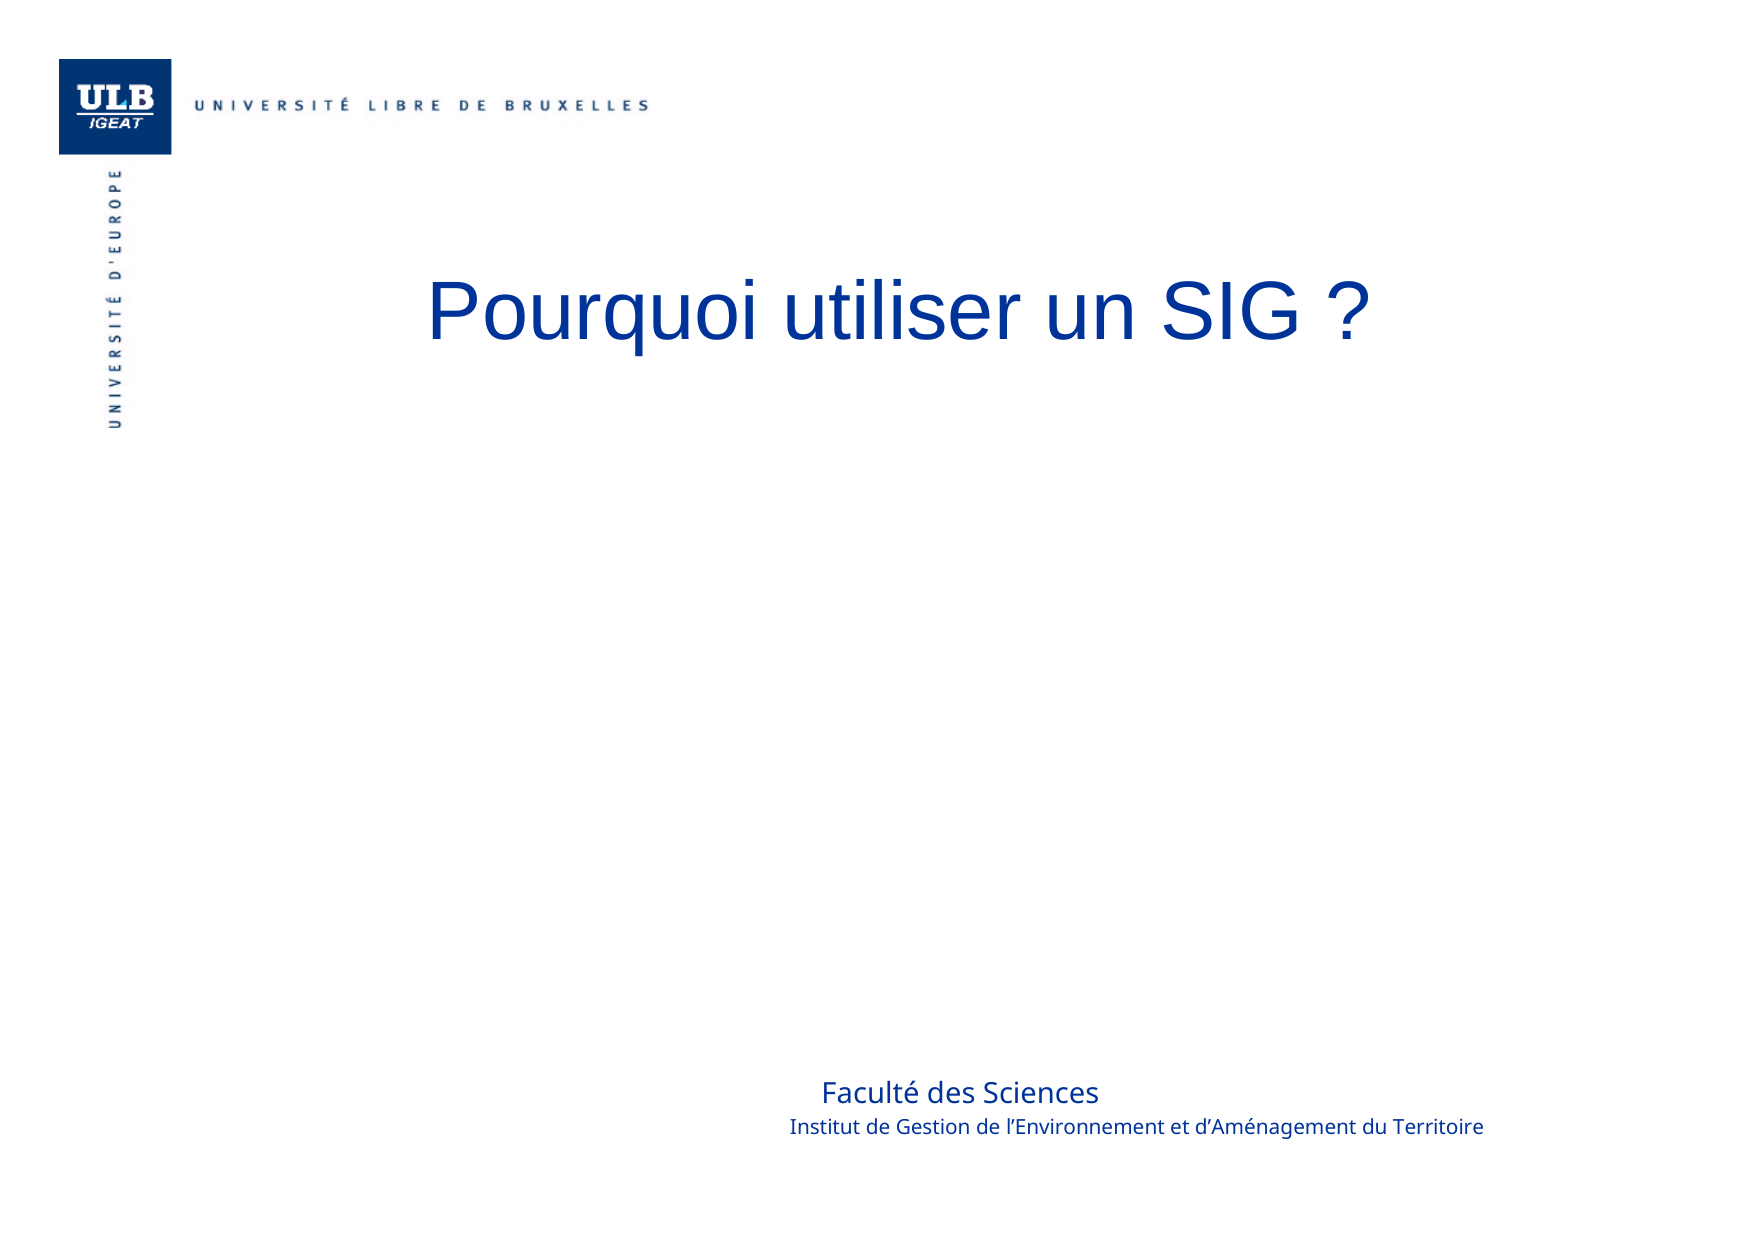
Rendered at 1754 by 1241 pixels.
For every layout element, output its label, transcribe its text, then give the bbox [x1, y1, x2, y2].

text_box Faculté des Sciences [806, 1065, 1115, 1120]
text_box Institut de Gestion de l’Environnement et d’Aménagement du Territoire [775, 1104, 1505, 1148]
title Pourquoi utiliser un SIG ? [164, 224, 1637, 404]
picture [59, 59, 1695, 1182]
